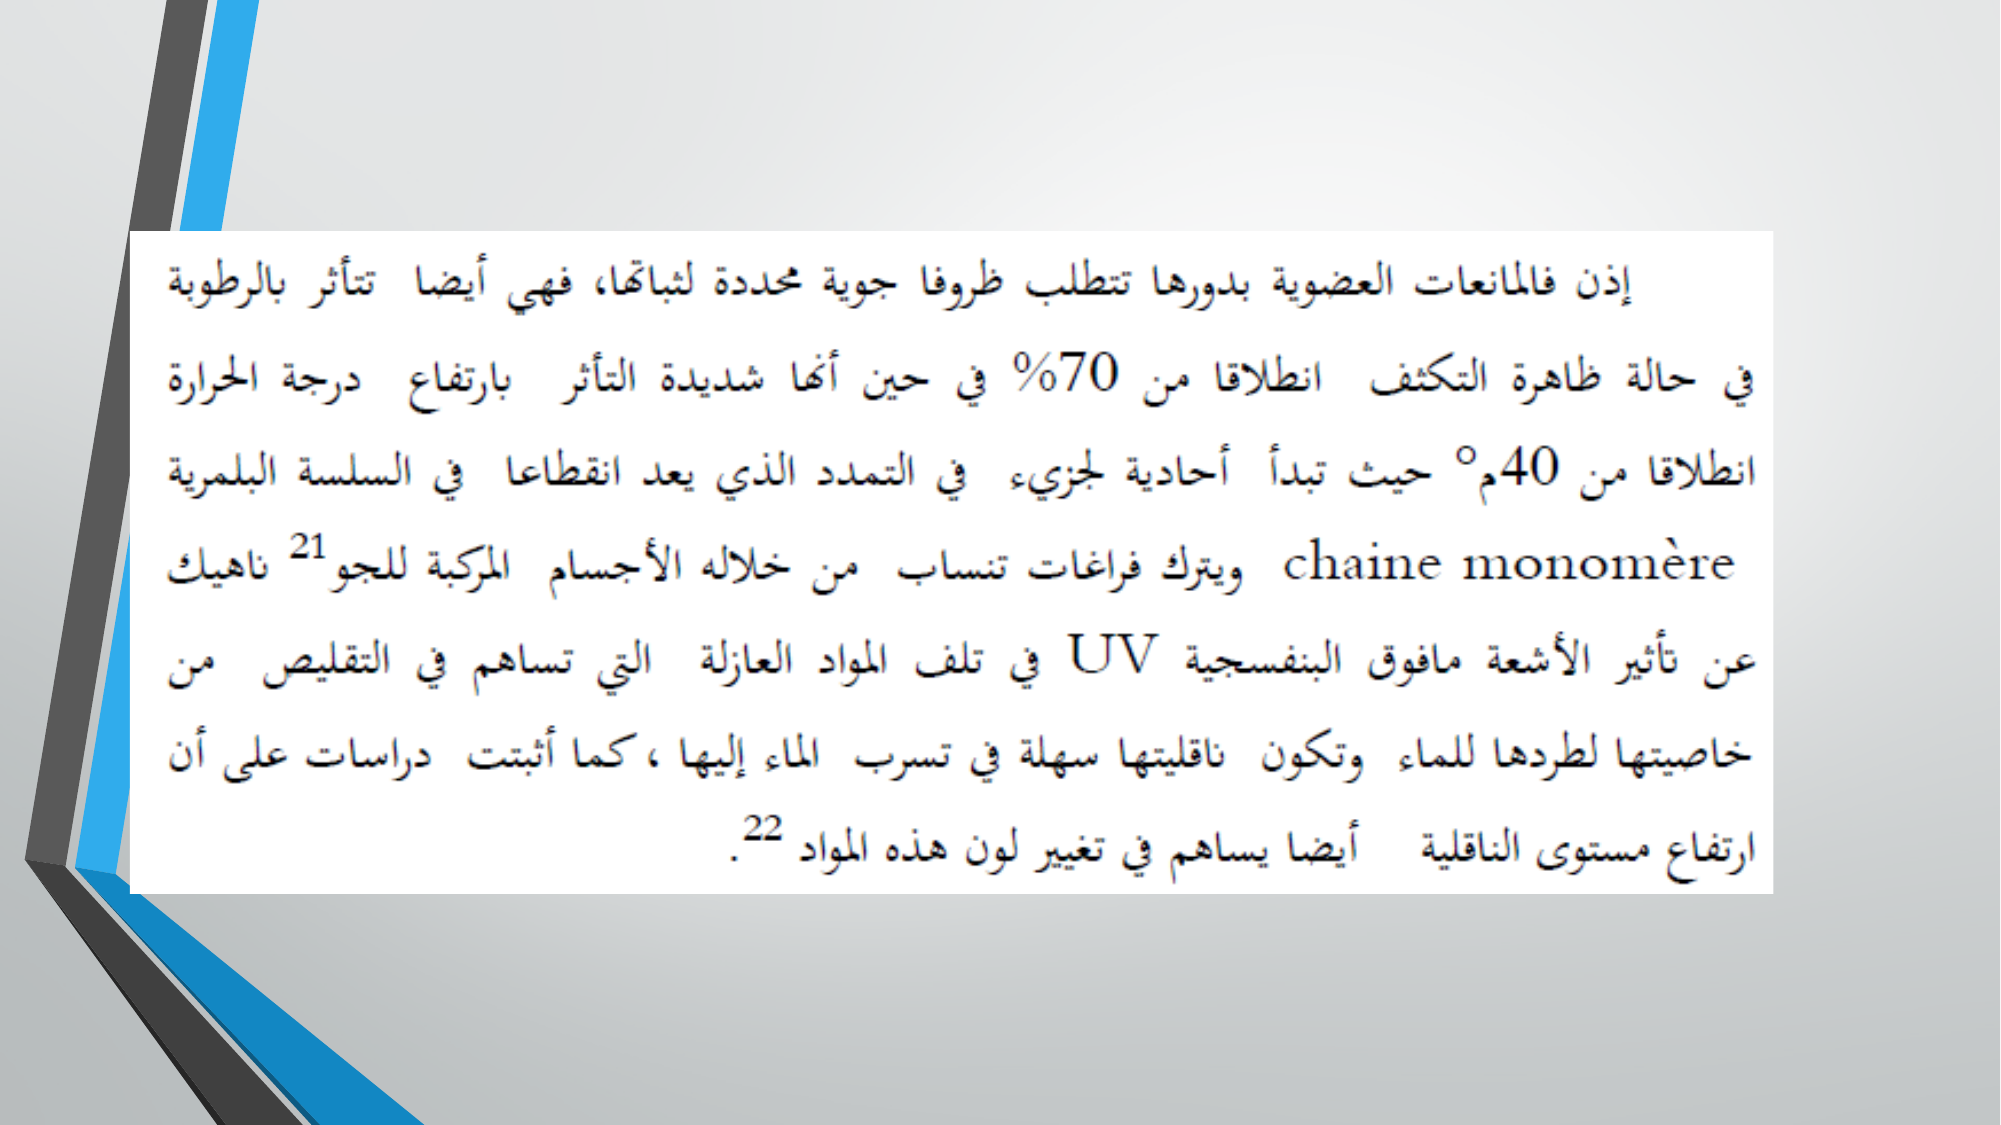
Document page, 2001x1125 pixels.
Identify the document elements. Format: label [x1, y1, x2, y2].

picture [129, 231, 1774, 894]
